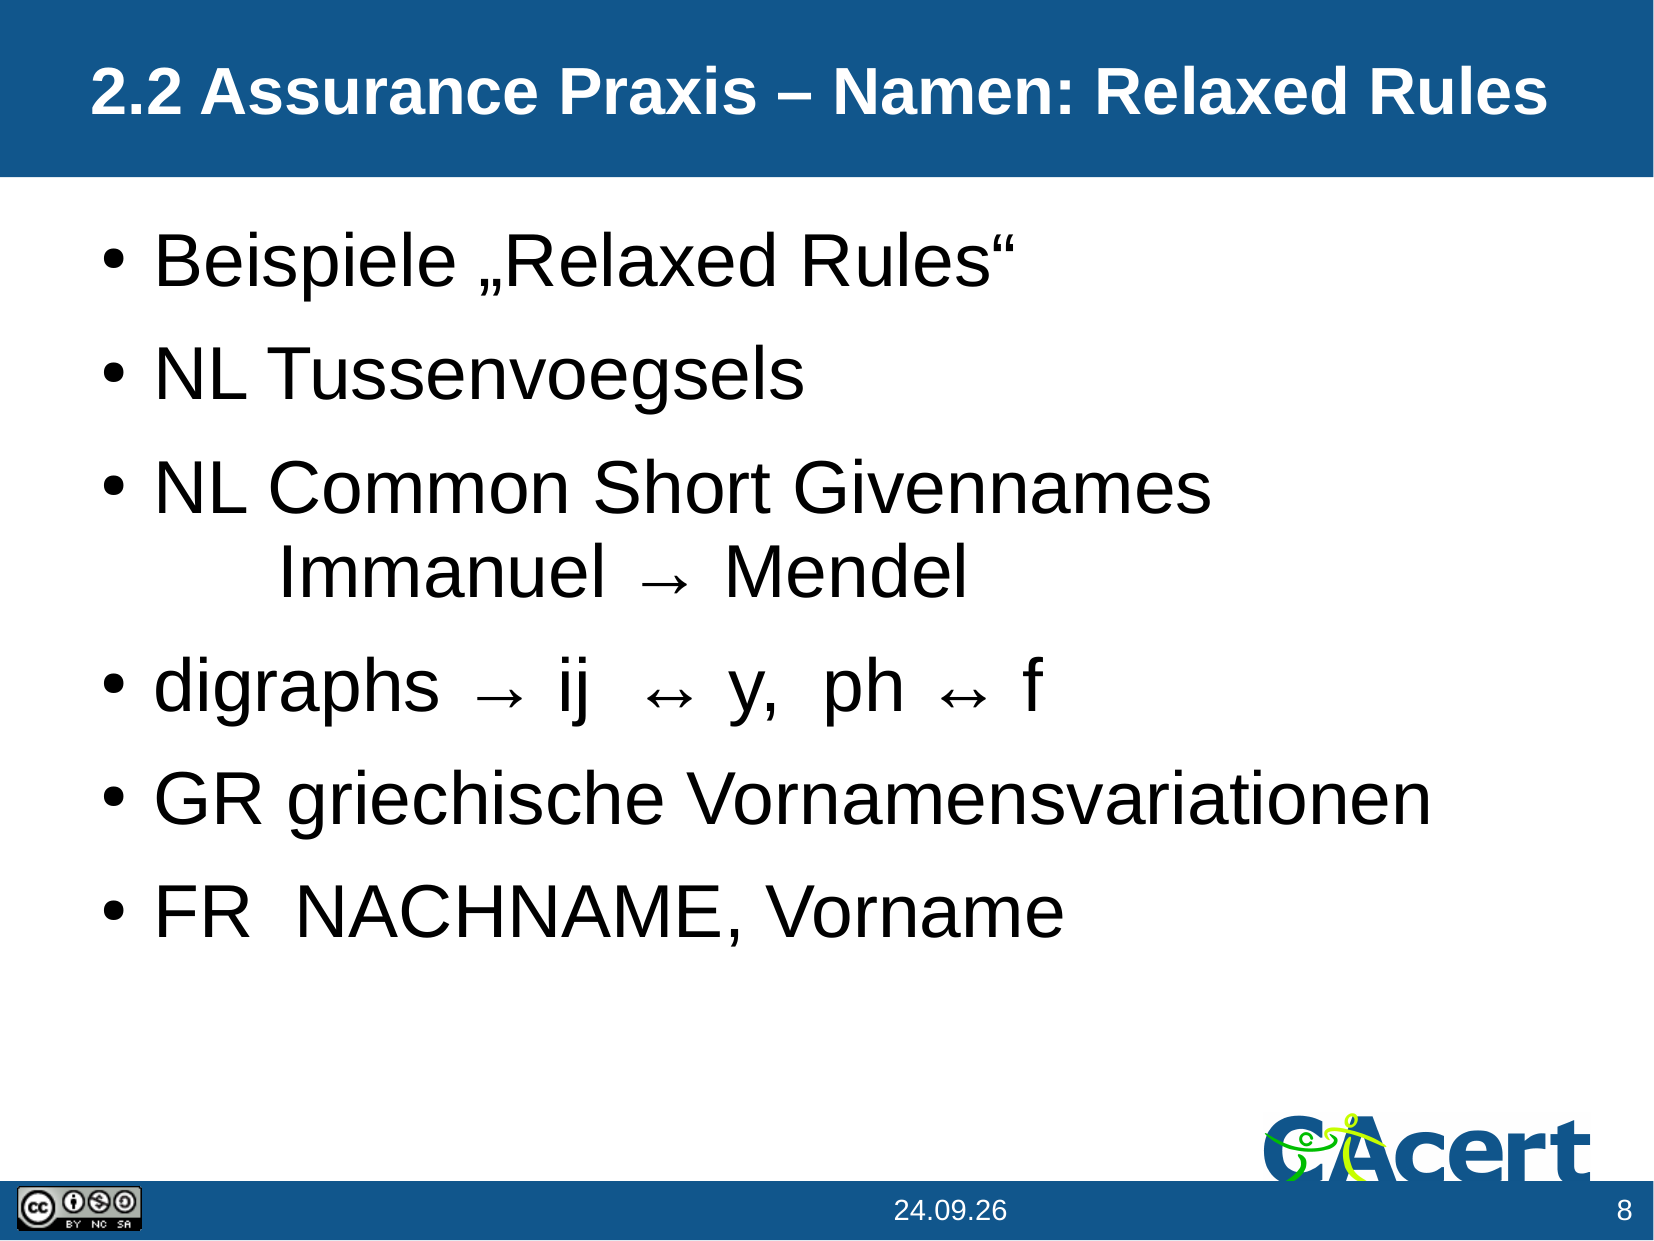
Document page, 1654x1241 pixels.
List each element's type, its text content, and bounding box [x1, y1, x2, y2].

title 2.2 Assurance Praxis – Namen: Relaxed Rules [76, 17, 1565, 166]
picture [17, 1186, 142, 1231]
picture [1263, 1112, 1591, 1181]
list Beispiele „Relaxed Rules“ NL Tussenvoegsels NL Common Short Givennames Immanuel → Mendel digraphs → ij ↔ y, ph ↔ f GR griechische Vornamensvariationen FR NACHNAME, Vorname [82, 218, 1571, 1091]
